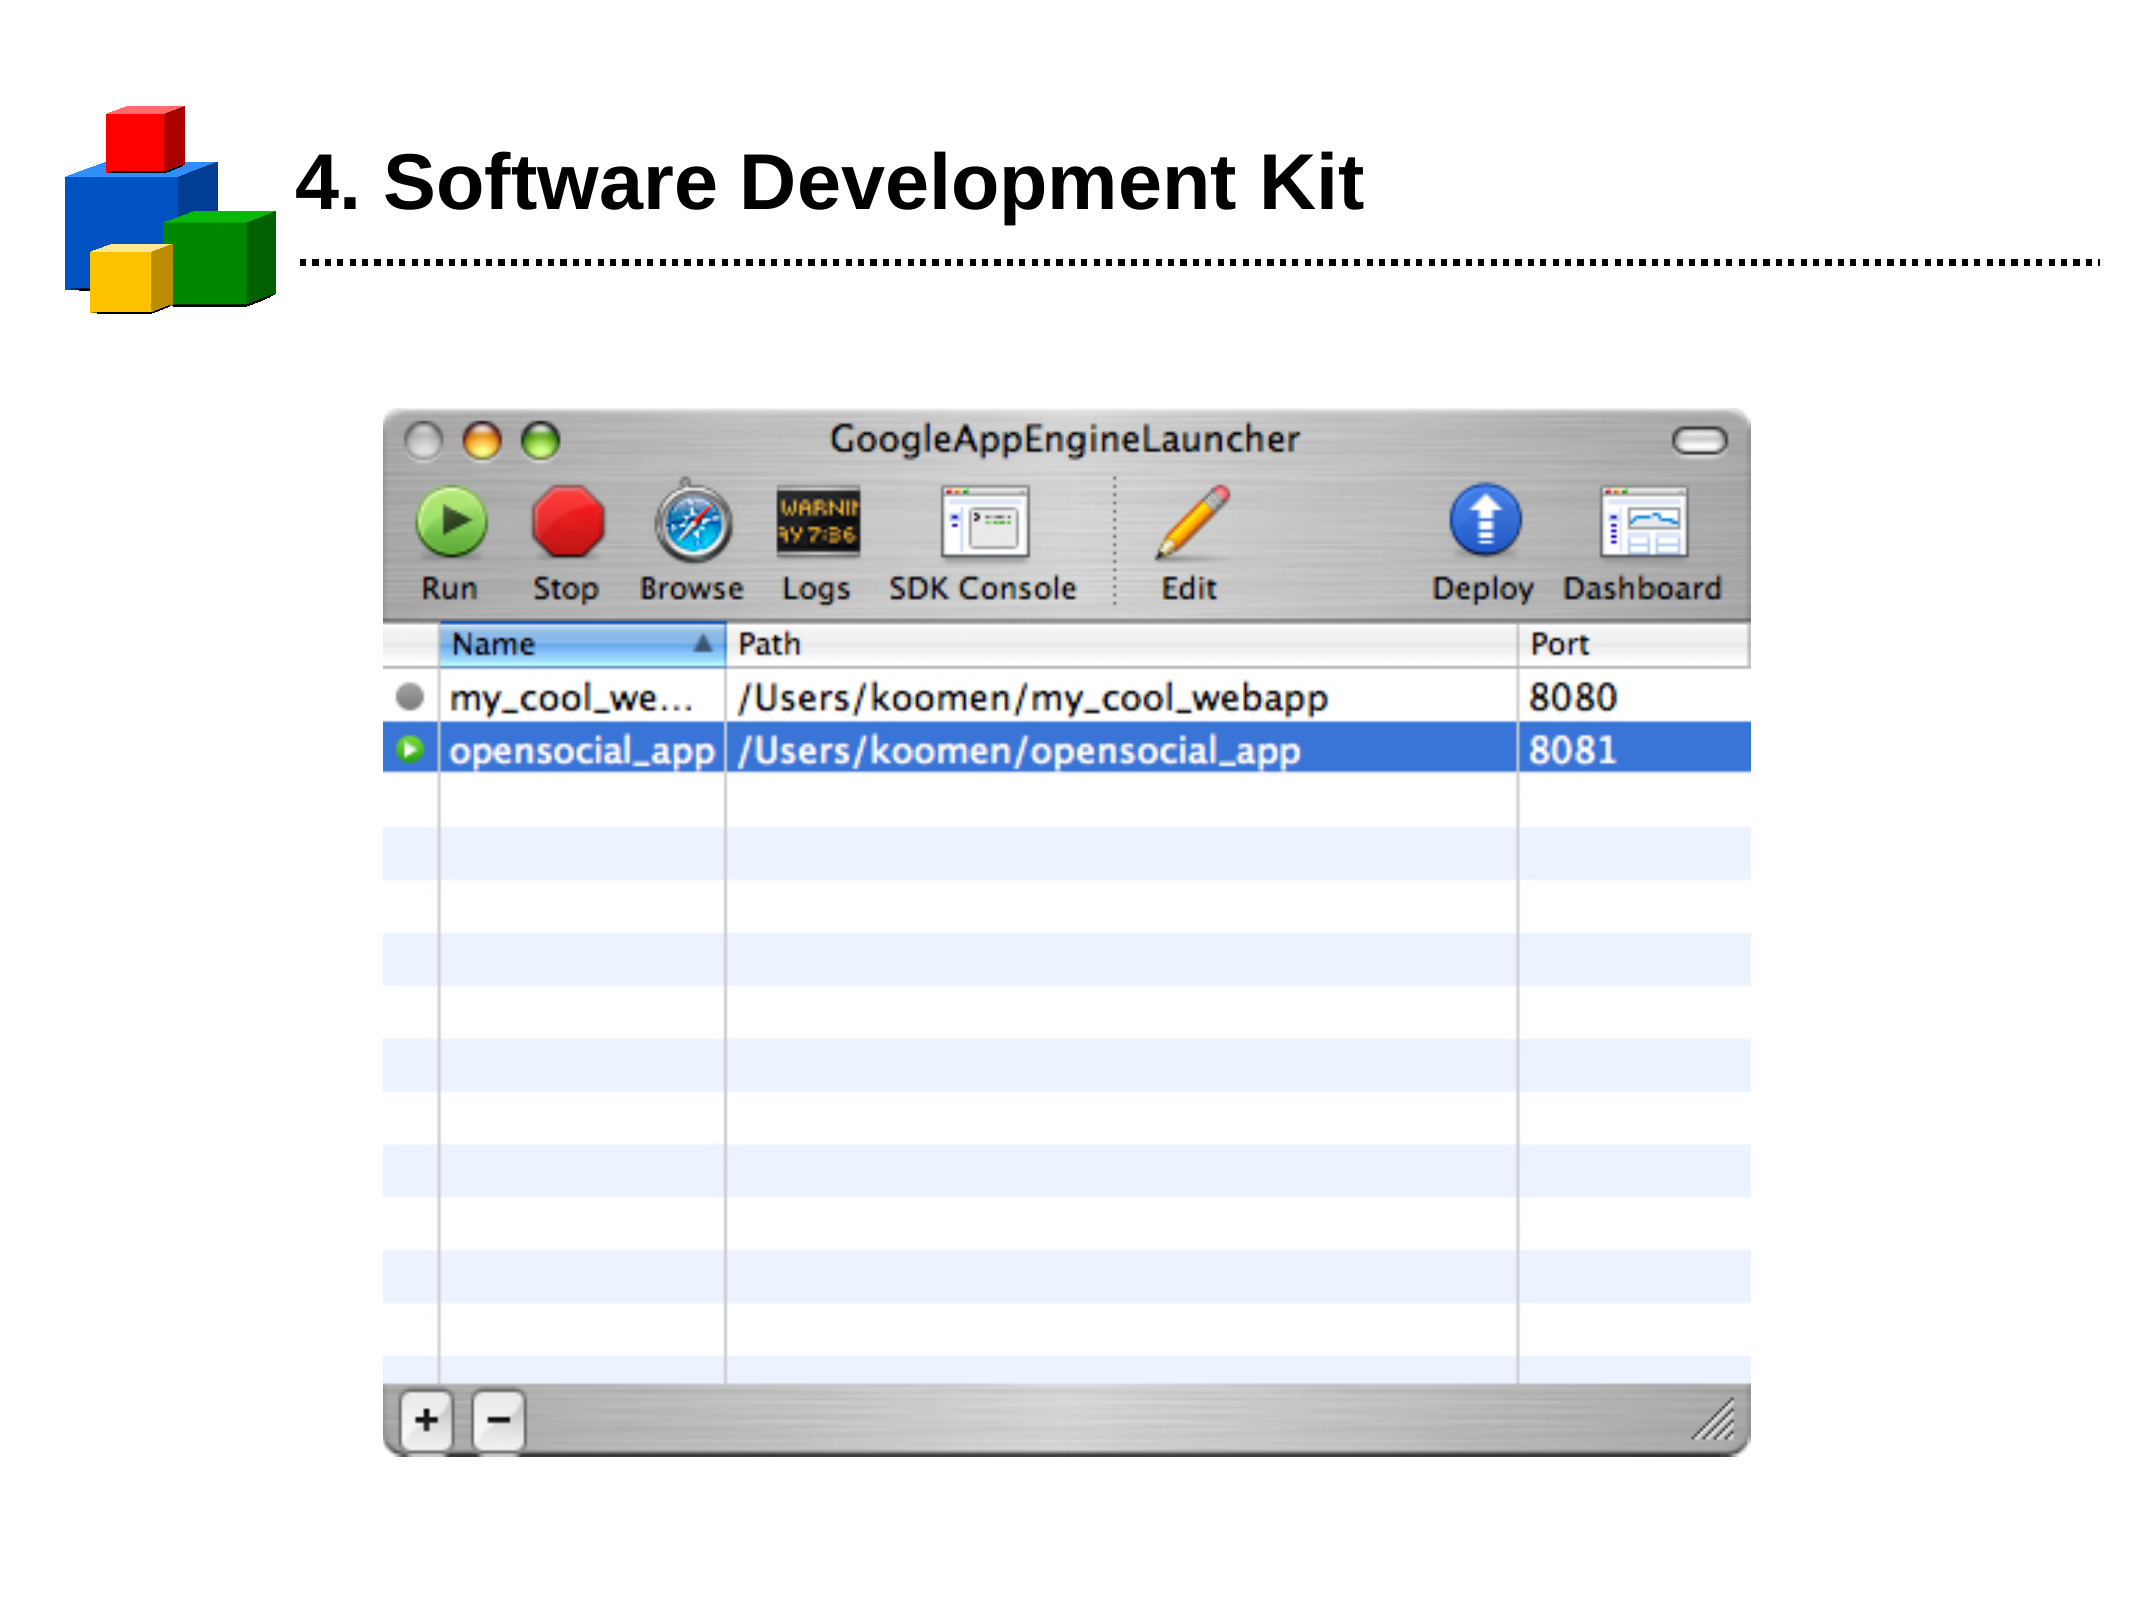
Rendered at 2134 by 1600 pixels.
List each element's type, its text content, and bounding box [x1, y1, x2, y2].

text_box 4. Software Development Kit [295, 142, 2134, 230]
picture [383, 408, 1751, 1457]
